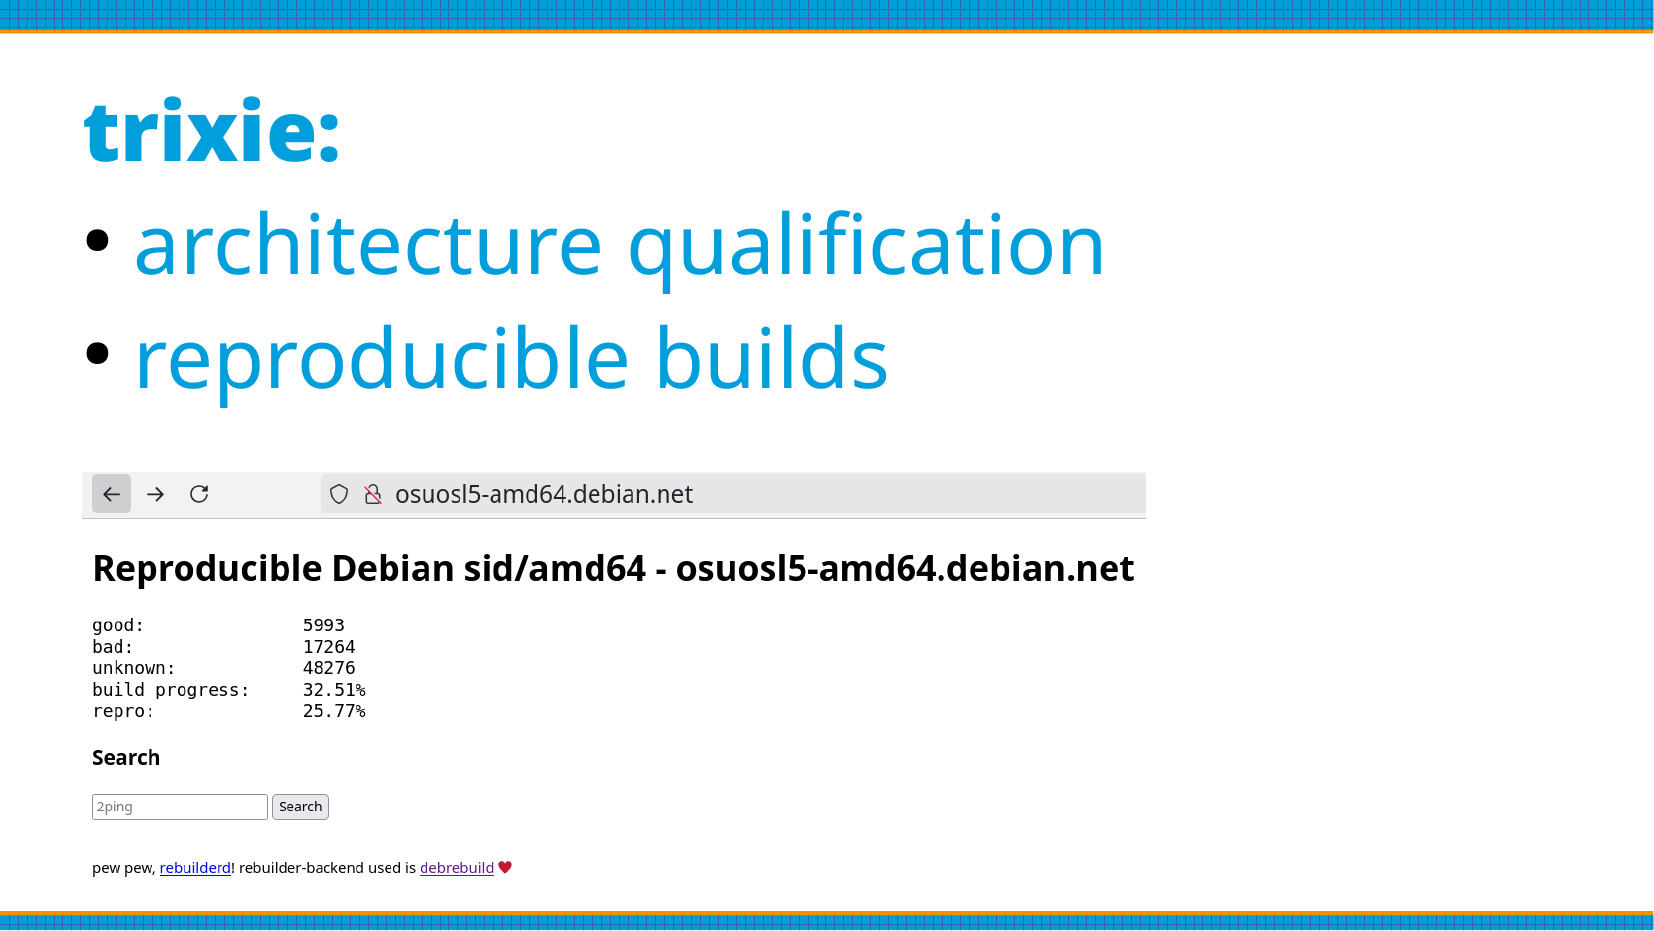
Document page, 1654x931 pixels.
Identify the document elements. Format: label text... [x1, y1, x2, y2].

subtitle trixie: architecture qualification reproducible builds [82, 56, 1571, 883]
picture [82, 472, 1146, 884]
